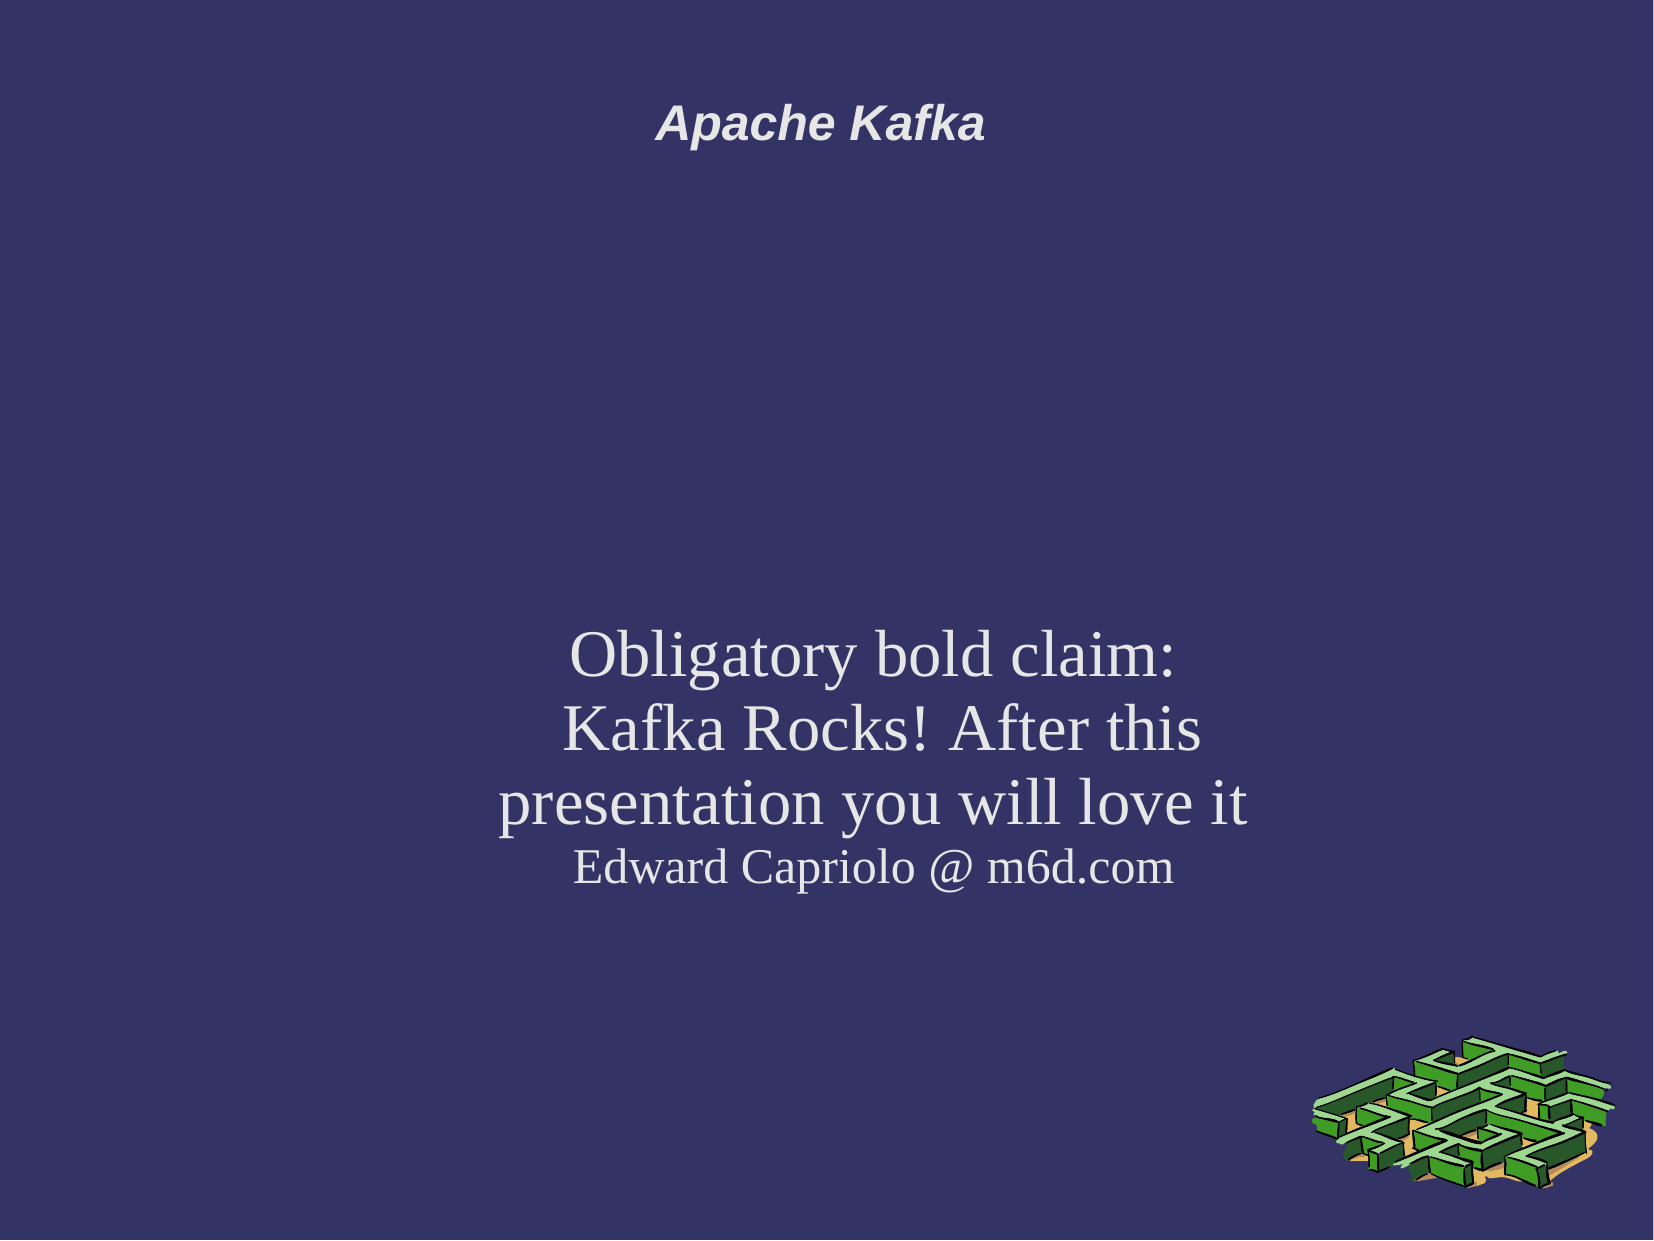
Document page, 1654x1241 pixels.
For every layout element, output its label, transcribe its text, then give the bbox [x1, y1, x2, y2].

title Apache Kafka [121, 19, 1534, 227]
subtitle Obligatory bold claim: Kafka Rocks! After this presentation you will love it Edward Capriolo @ m6d.com [178, 364, 1570, 1147]
